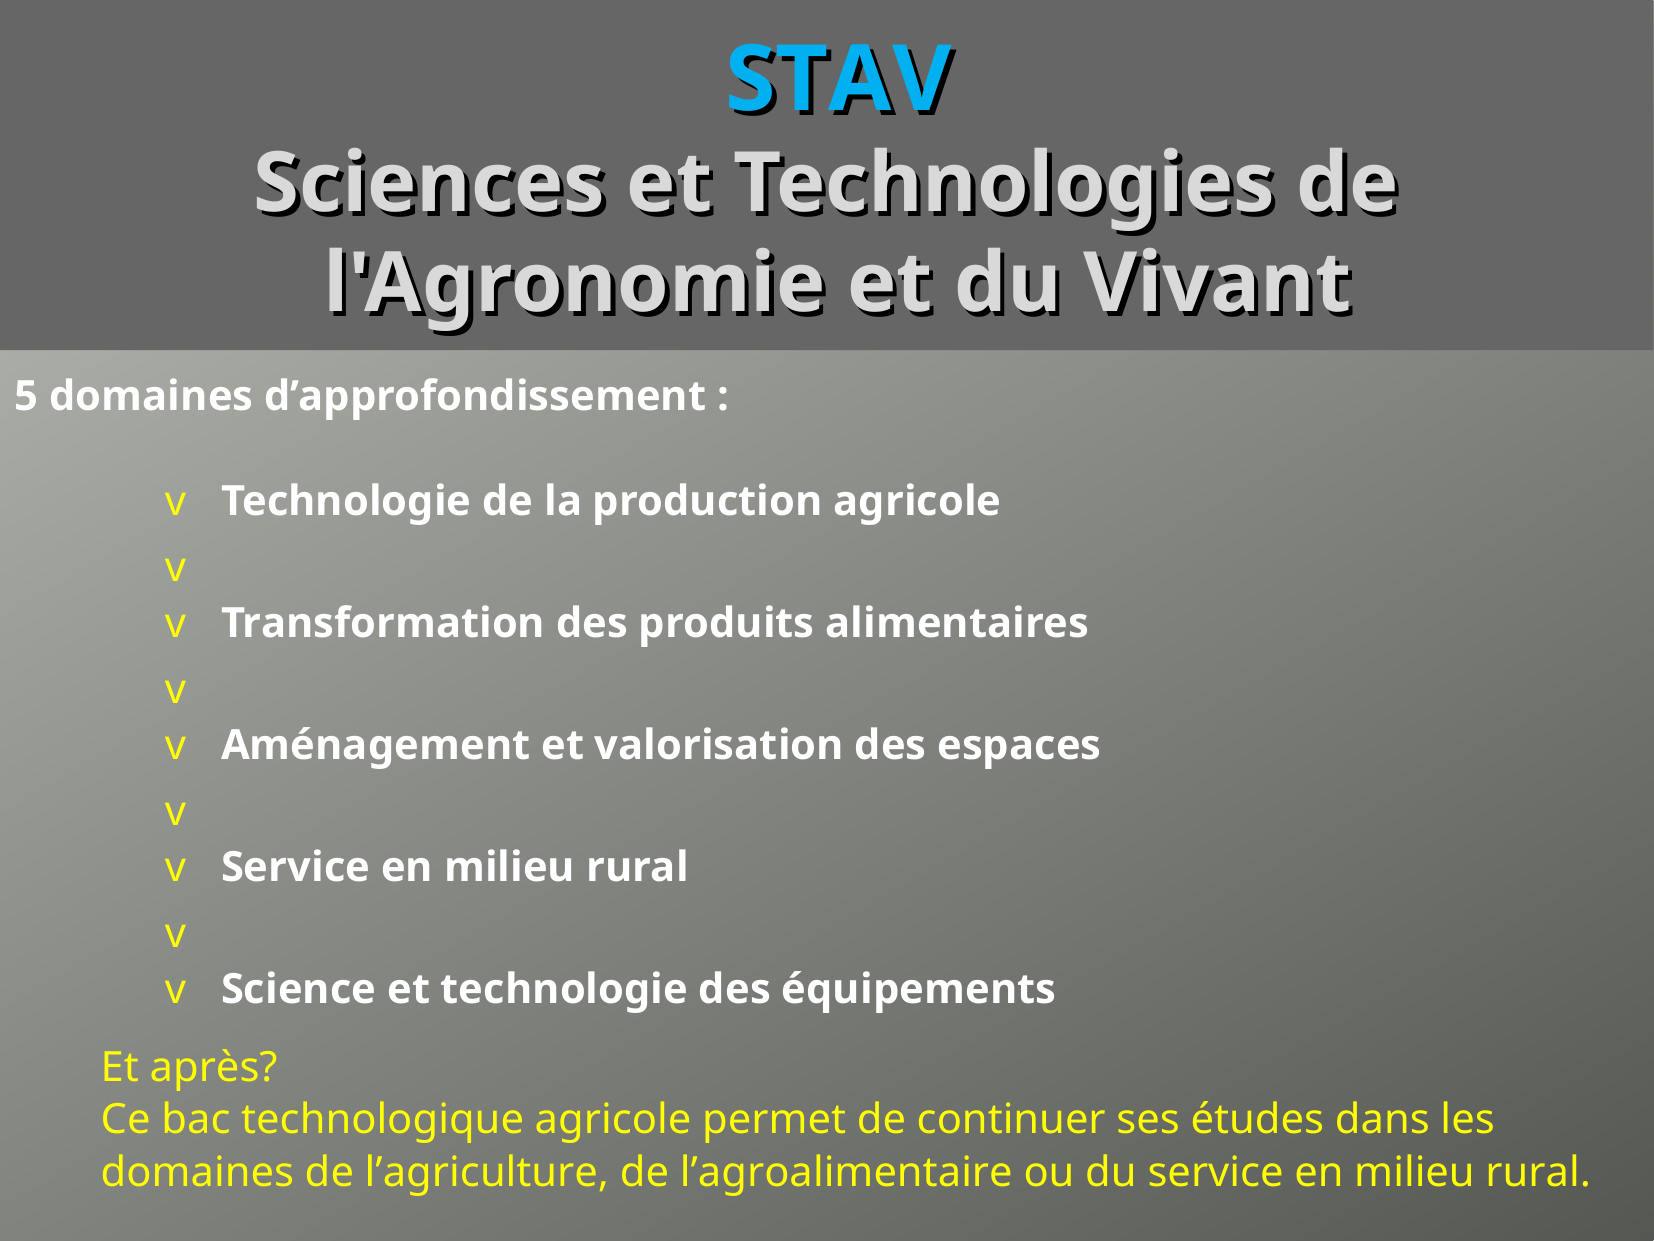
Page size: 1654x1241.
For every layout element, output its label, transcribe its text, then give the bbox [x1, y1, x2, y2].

text_box Et après? Ce bac technologique agricole permet de continuer ses études dans les domaines de l’agriculture, de l’agroalimentaire ou du service en milieu rural. [0, 1041, 1654, 1241]
text_box STAV Sciences et Technologies de l'Agronomie et du Vivant [0, 0, 1654, 351]
text_box 5 domaines d’approfondissement : Technologie de la production agricole Transformation des produits alimentaires Aménagement et valorisation des espaces Service en milieu rural Science et technologie des équipements [0, 371, 1632, 1041]
